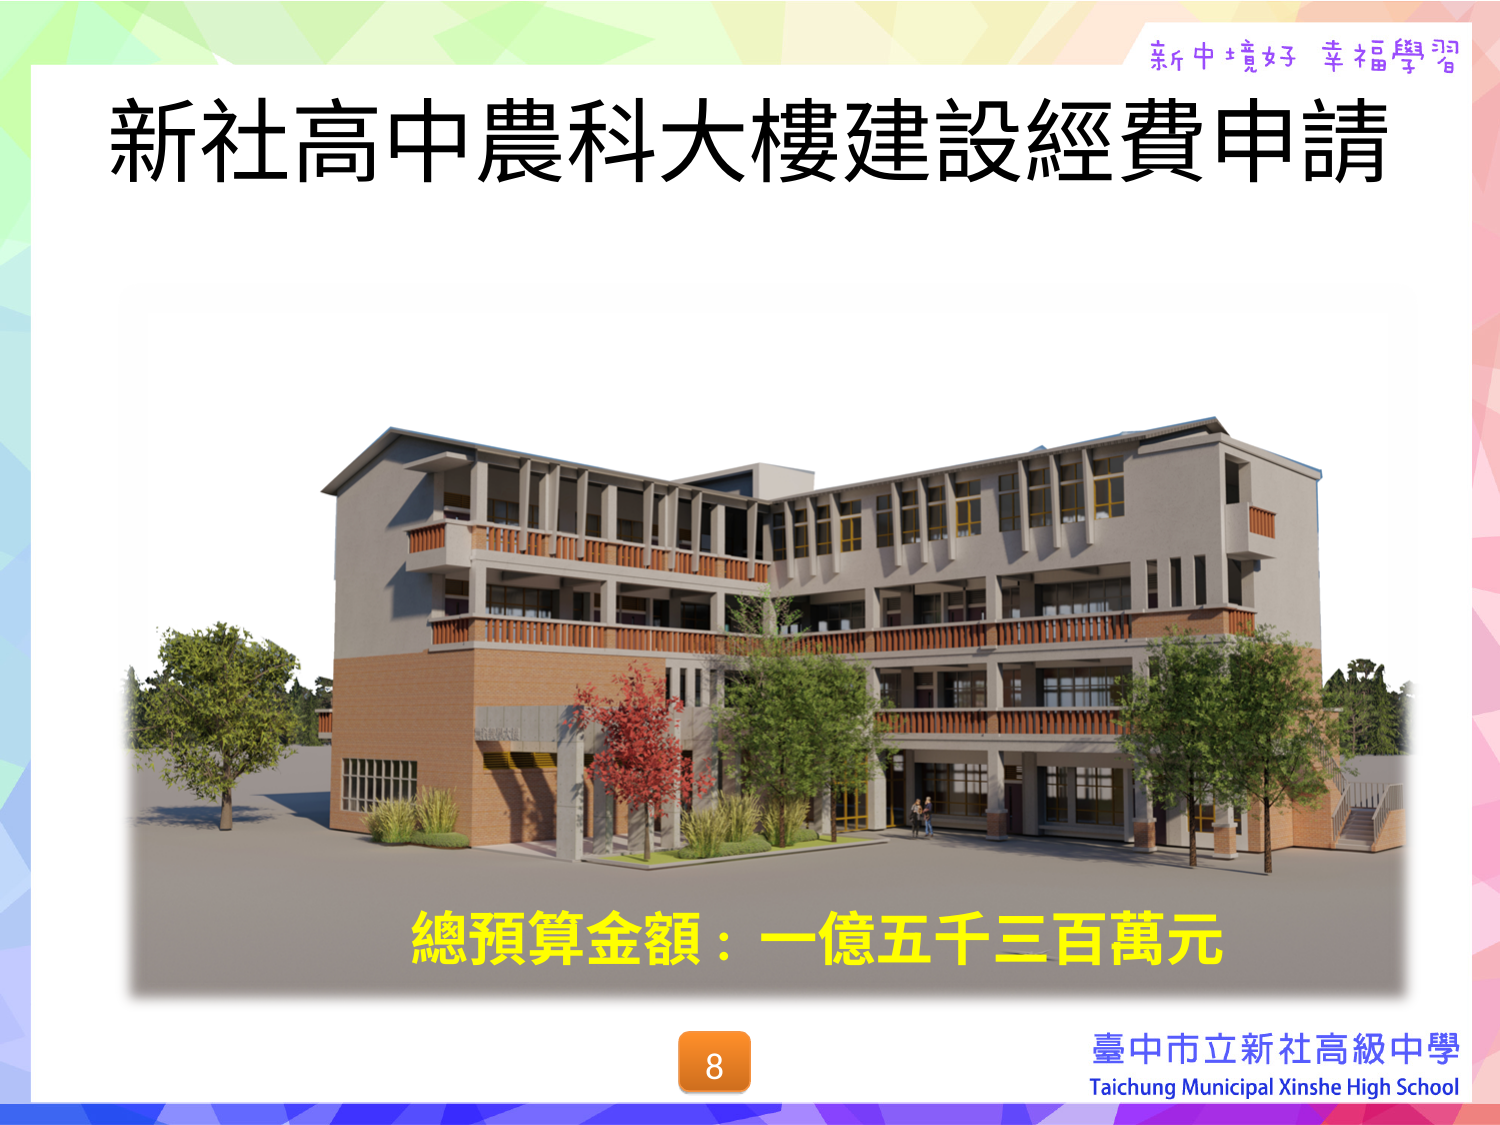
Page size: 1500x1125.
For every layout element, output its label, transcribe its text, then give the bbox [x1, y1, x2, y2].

title 新社高中農科大樓建設經費申請 [75, 45, 1426, 233]
text_box 8 [679, 1031, 751, 1092]
text_box 總預算金額: 一億五千三百萬元 [395, 894, 1247, 981]
picture [113, 278, 1423, 1016]
